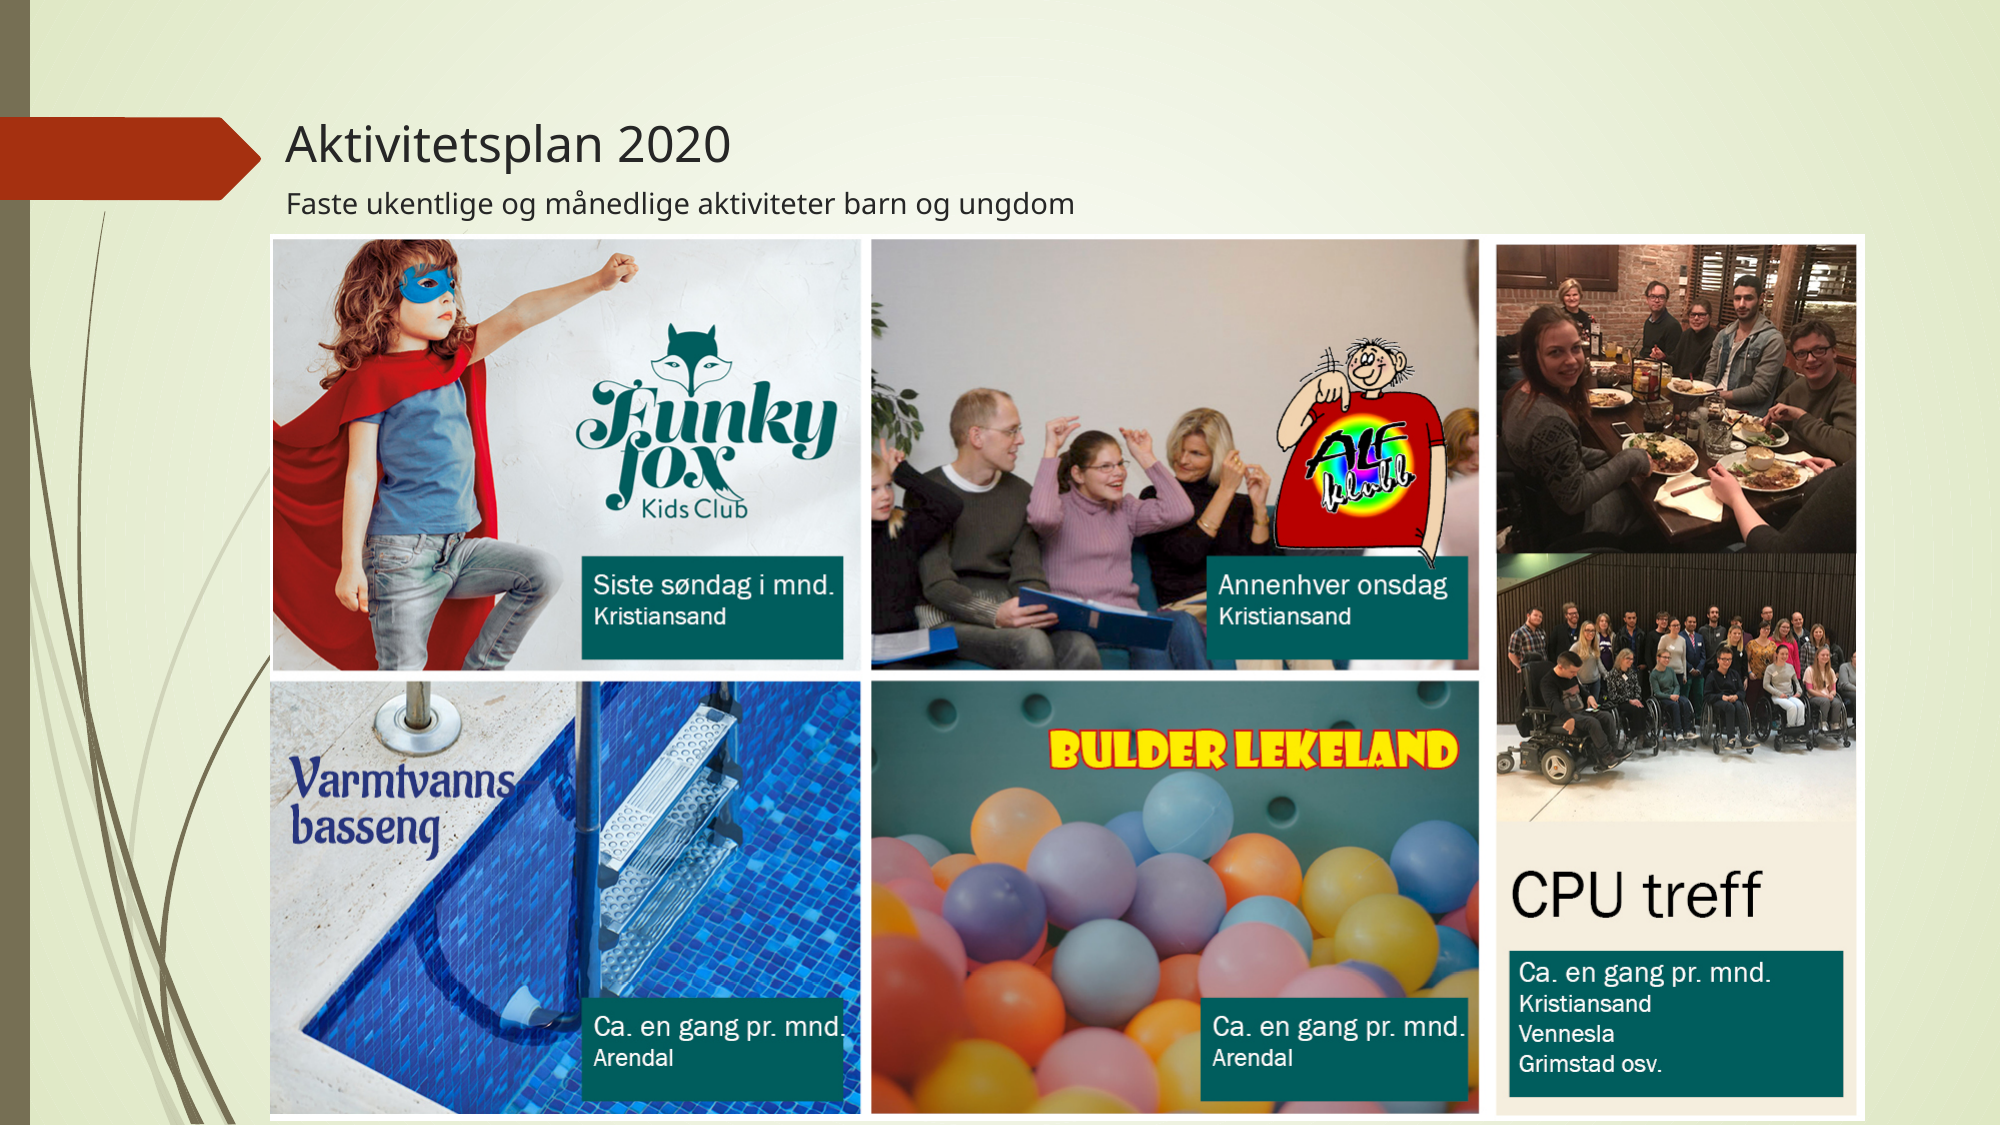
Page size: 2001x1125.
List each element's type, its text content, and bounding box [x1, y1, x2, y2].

picture [270, 234, 1865, 1121]
text_box Aktivitetsplan 2020 [270, 105, 1733, 234]
